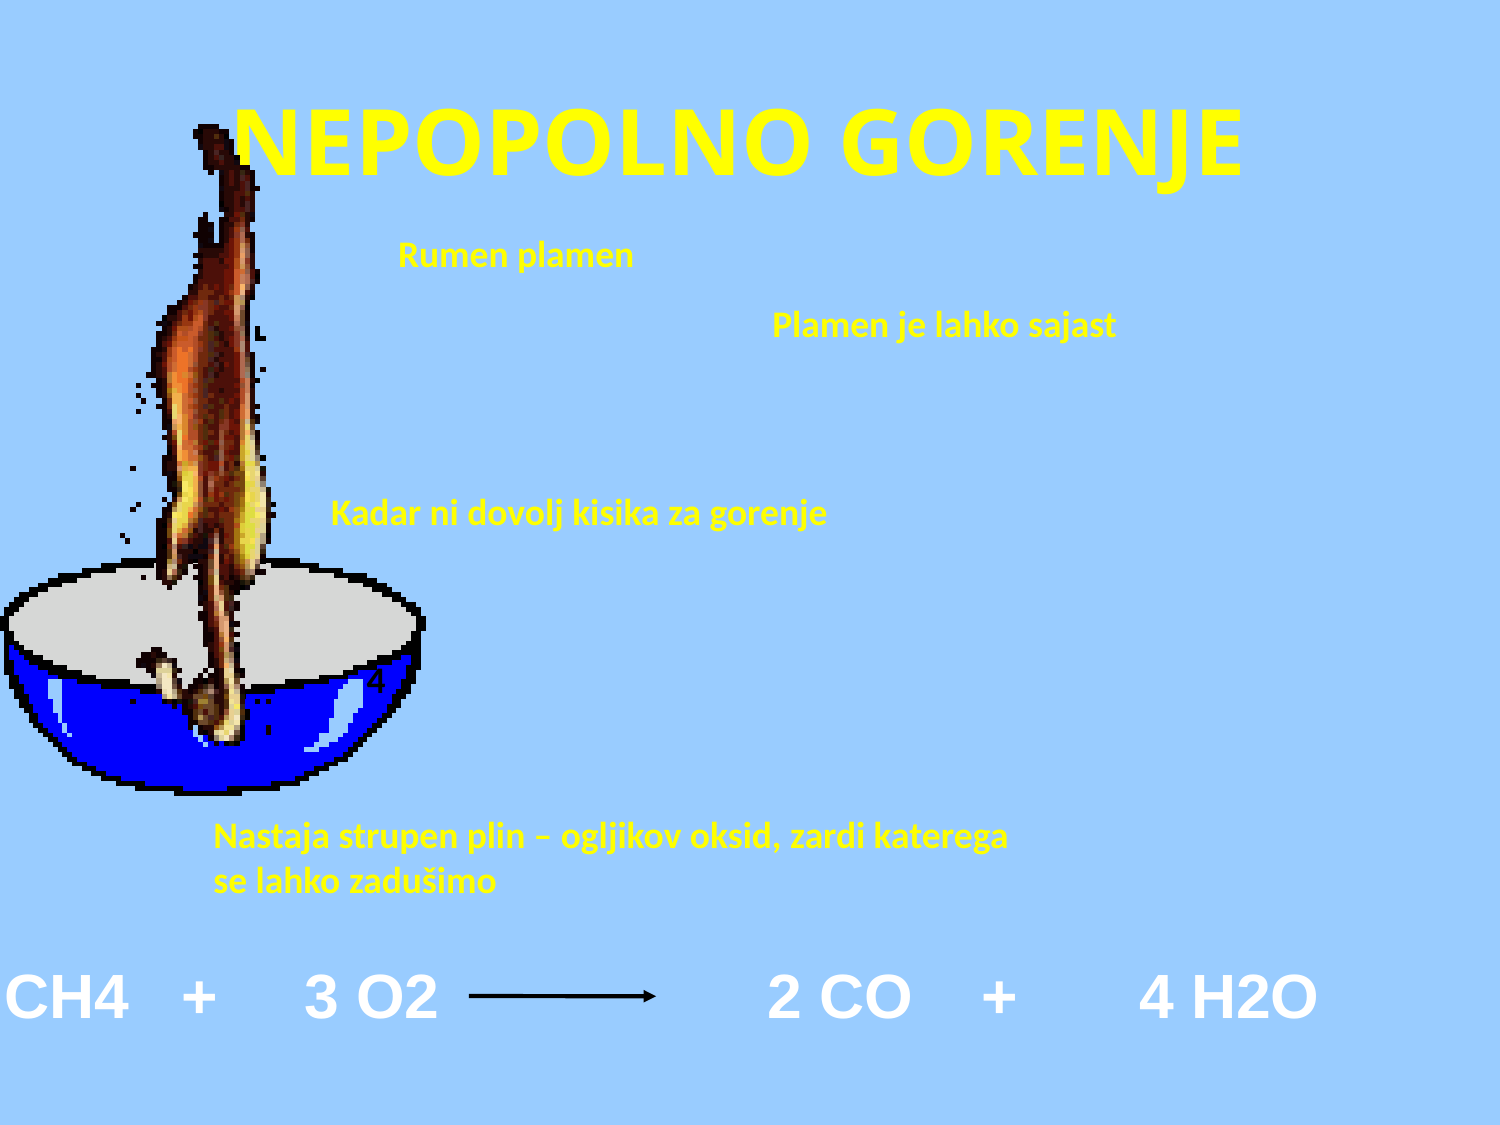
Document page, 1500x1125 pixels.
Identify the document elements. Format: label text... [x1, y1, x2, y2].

text_box NEPOPOLNO GORENJE [74, 45, 1425, 233]
text_box 2 CH4 + 3 O2 2 CO + 4 H2O [0, 949, 1335, 1039]
text_box Plamen je lahko sajast [757, 292, 1262, 353]
text_box Rumen plamen [383, 222, 729, 283]
text_box Nastaja strupen plin – ogljikov oksid, zardi katerega se lahko zadušimo [198, 803, 1342, 908]
picture [0, 93, 426, 797]
text_box Kadar ni dovolj kisika za gorenje [316, 480, 1035, 541]
text_box 4 [351, 648, 408, 709]
